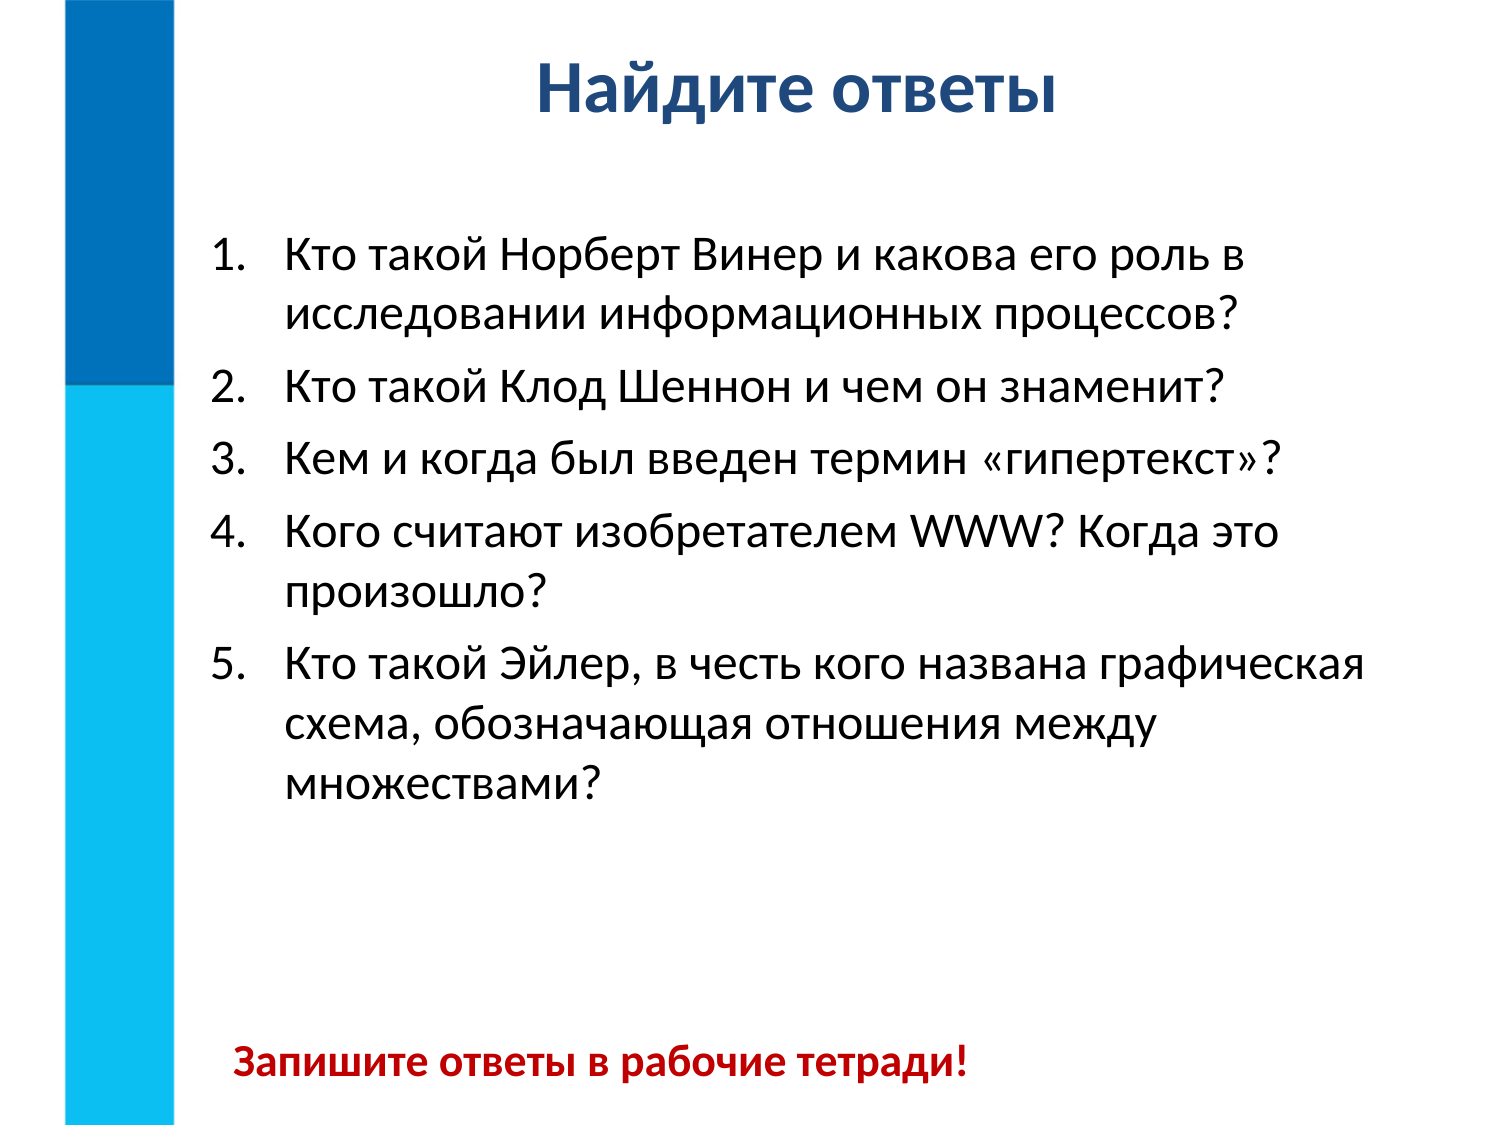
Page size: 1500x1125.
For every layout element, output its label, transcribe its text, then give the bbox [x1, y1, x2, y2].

text_box Запишите ответы в рабочие тетради! [218, 1023, 1464, 1094]
text_box Найдите ответы [171, 30, 1426, 135]
text_box Кто такой Норберт Винер и какова его роль в исследовании информационных процессов? Кто такой Клод Шеннон и чем он знаменит? Кем и когда был введен термин «гипертекст»? Кого считают изобретателем WWW? Когда это произошло? Кто такой Эйлер, в честь кого названа графическая схема, обозначающая отношения между множествами? [194, 212, 1441, 850]
picture [0, 0, 1500, 1125]
